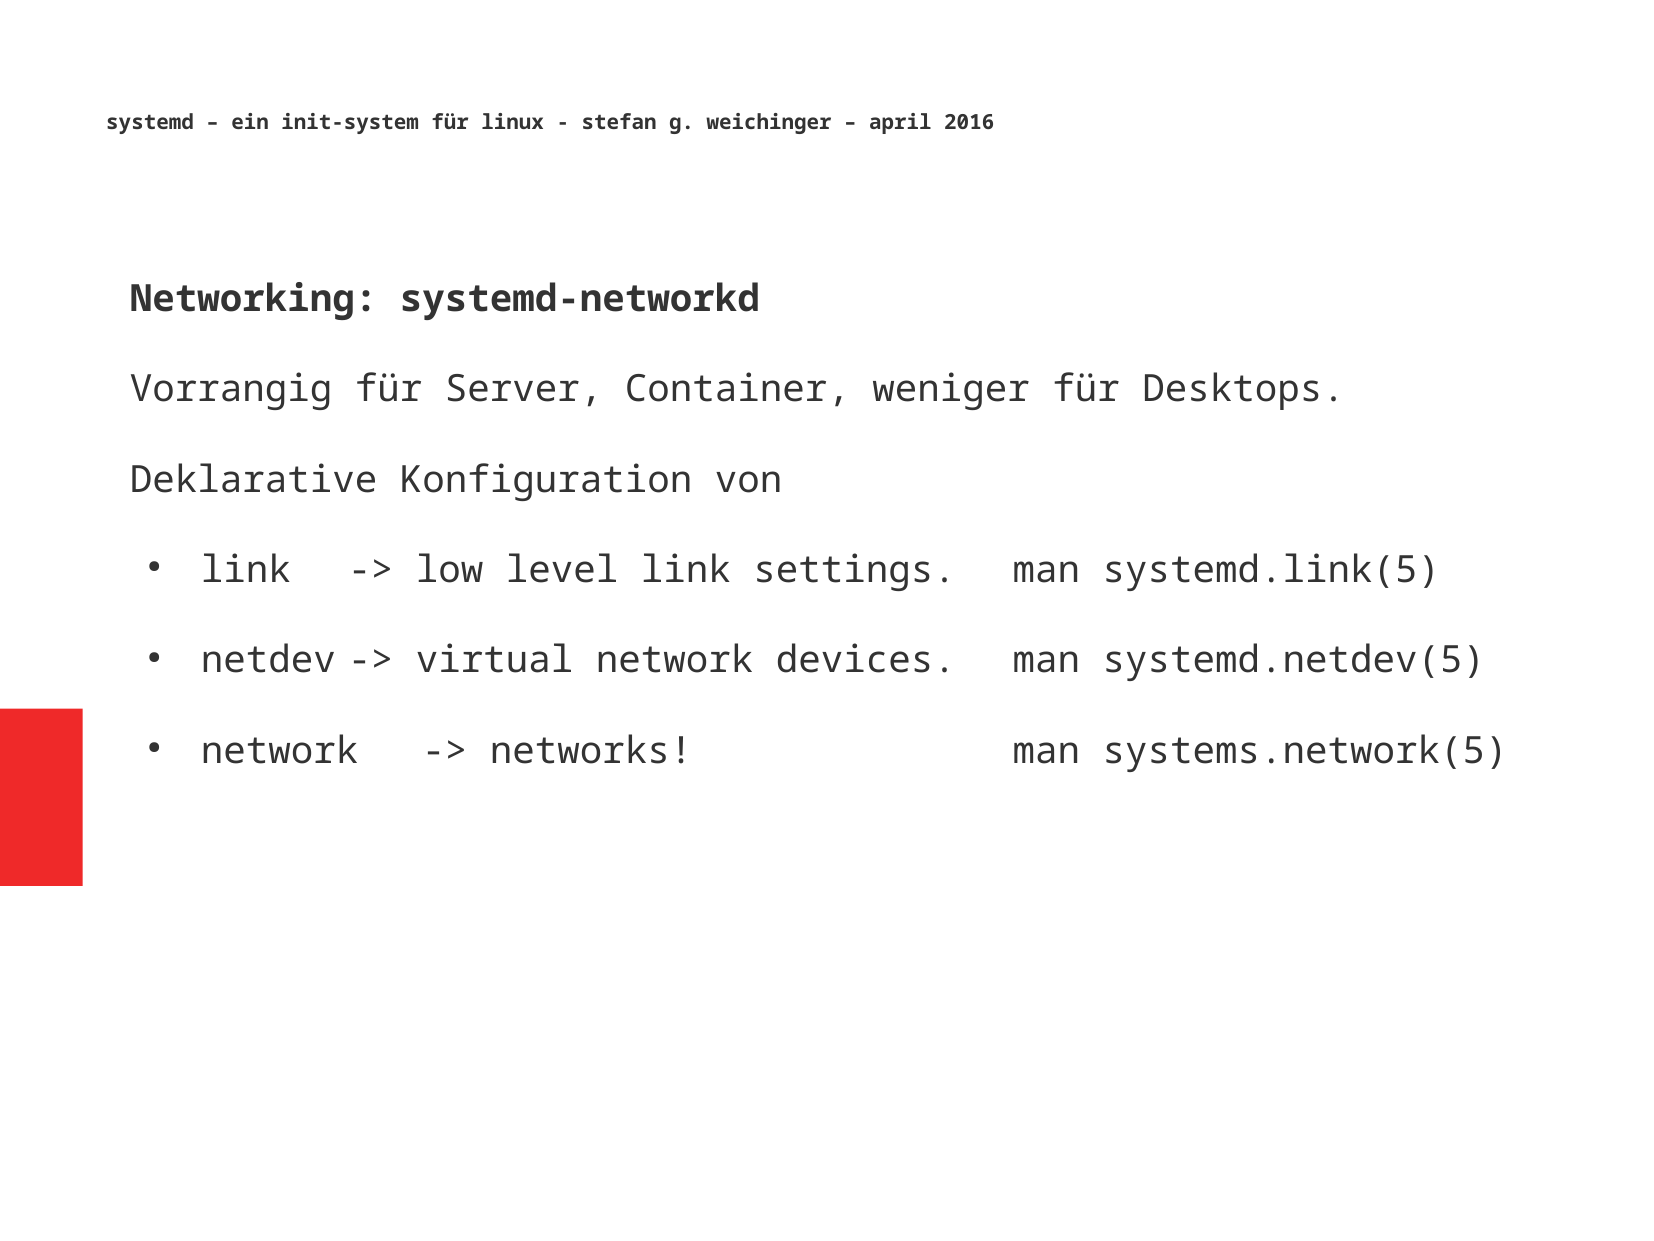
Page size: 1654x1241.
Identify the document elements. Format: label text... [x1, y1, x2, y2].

title systemd – ein init-system für linux - stefan g. weichinger – april 2016 [106, 59, 1512, 184]
list Networking: systemd-networkd Vorrangig für Server, Container, weniger für Desktops. Deklarative Konfiguration von link -> low level link settings. man systemd.link(5) netdev -> virtual network devices. man systemd.netdev(5) network -> networks! man systems.network(5) [129, 181, 1536, 1111]
